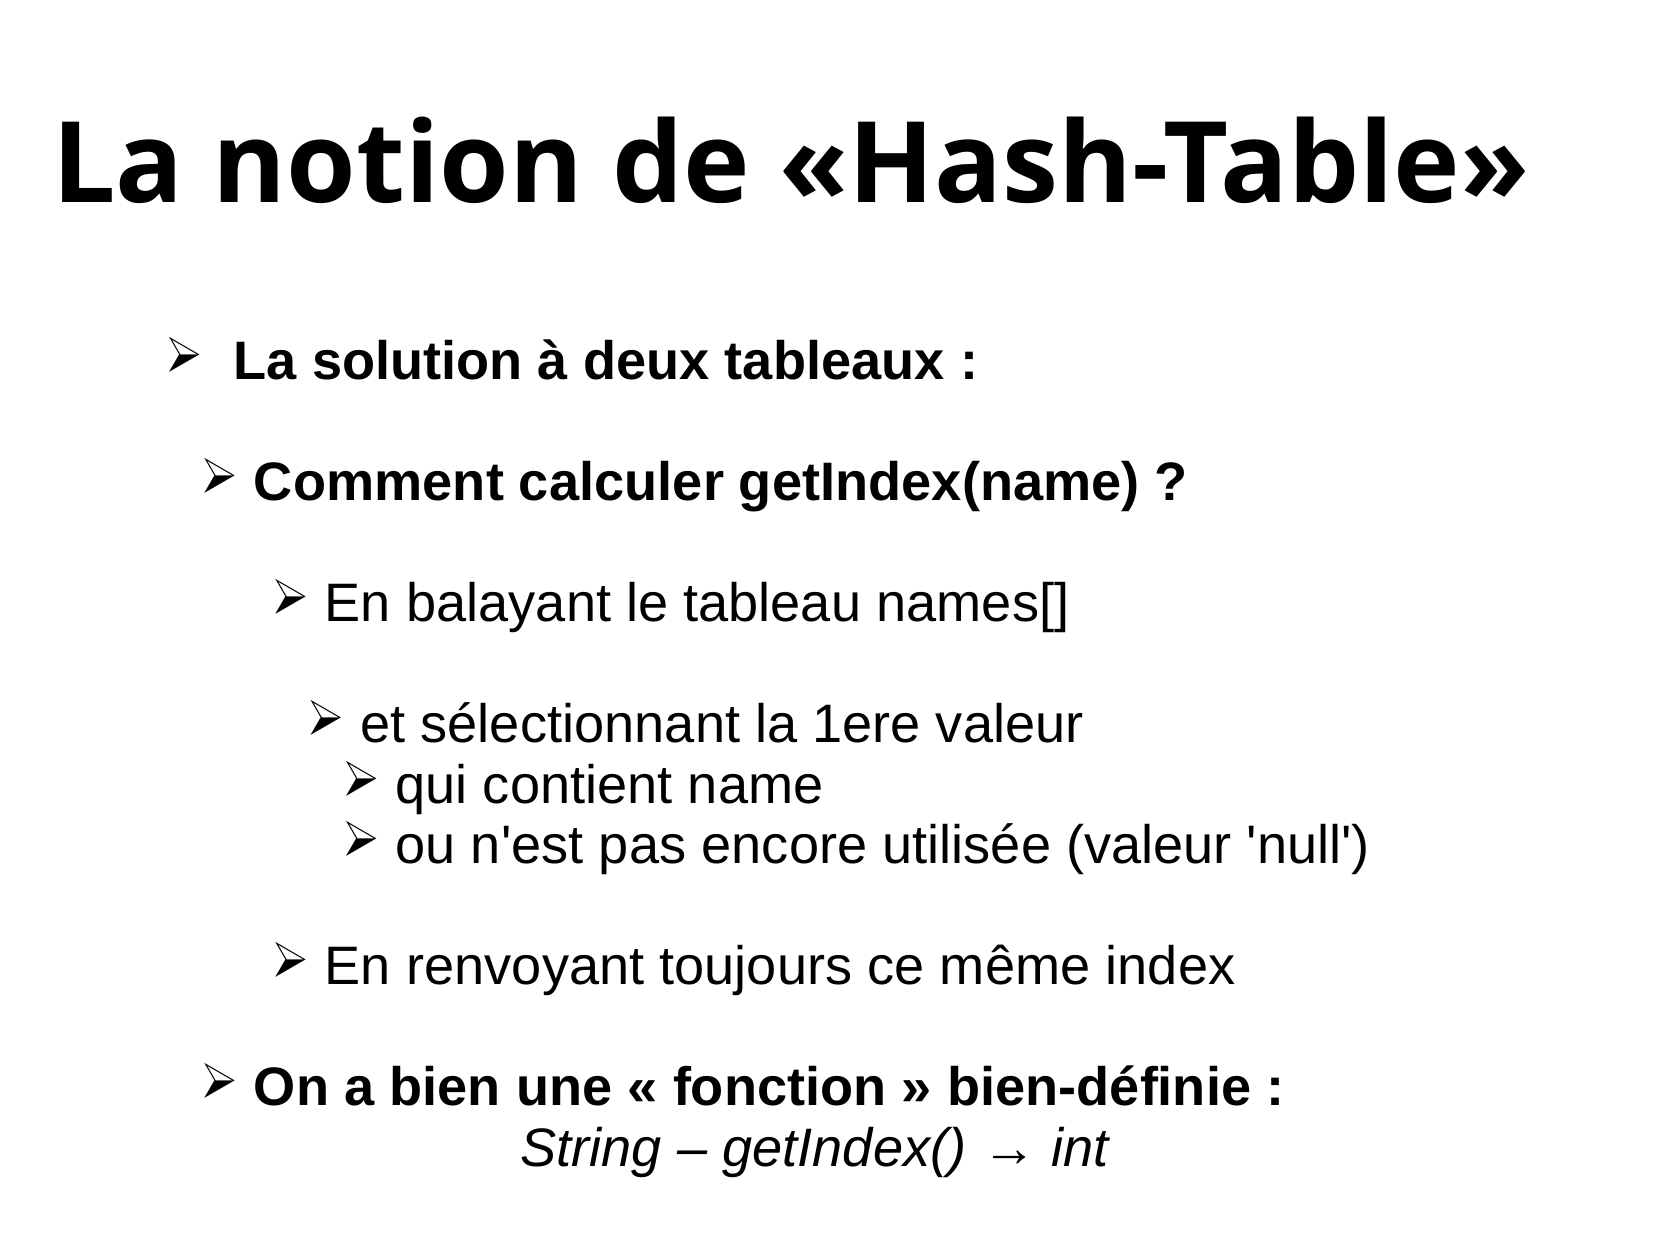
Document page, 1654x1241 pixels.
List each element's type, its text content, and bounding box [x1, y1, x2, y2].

text_box La notion de «Hash-Table» [37, 75, 1613, 235]
text_box La solution à deux tableaux : Comment calculer getIndex(name) ? En balayant le tableau names[] et sélectionnant la 1ere valeur qui contient name ou n'est pas encore utilisée (valeur 'null') En renvoyant toujours ce même index On a bien une « fonction » bien-définie : String – getIndex() → int [150, 262, 1538, 1241]
